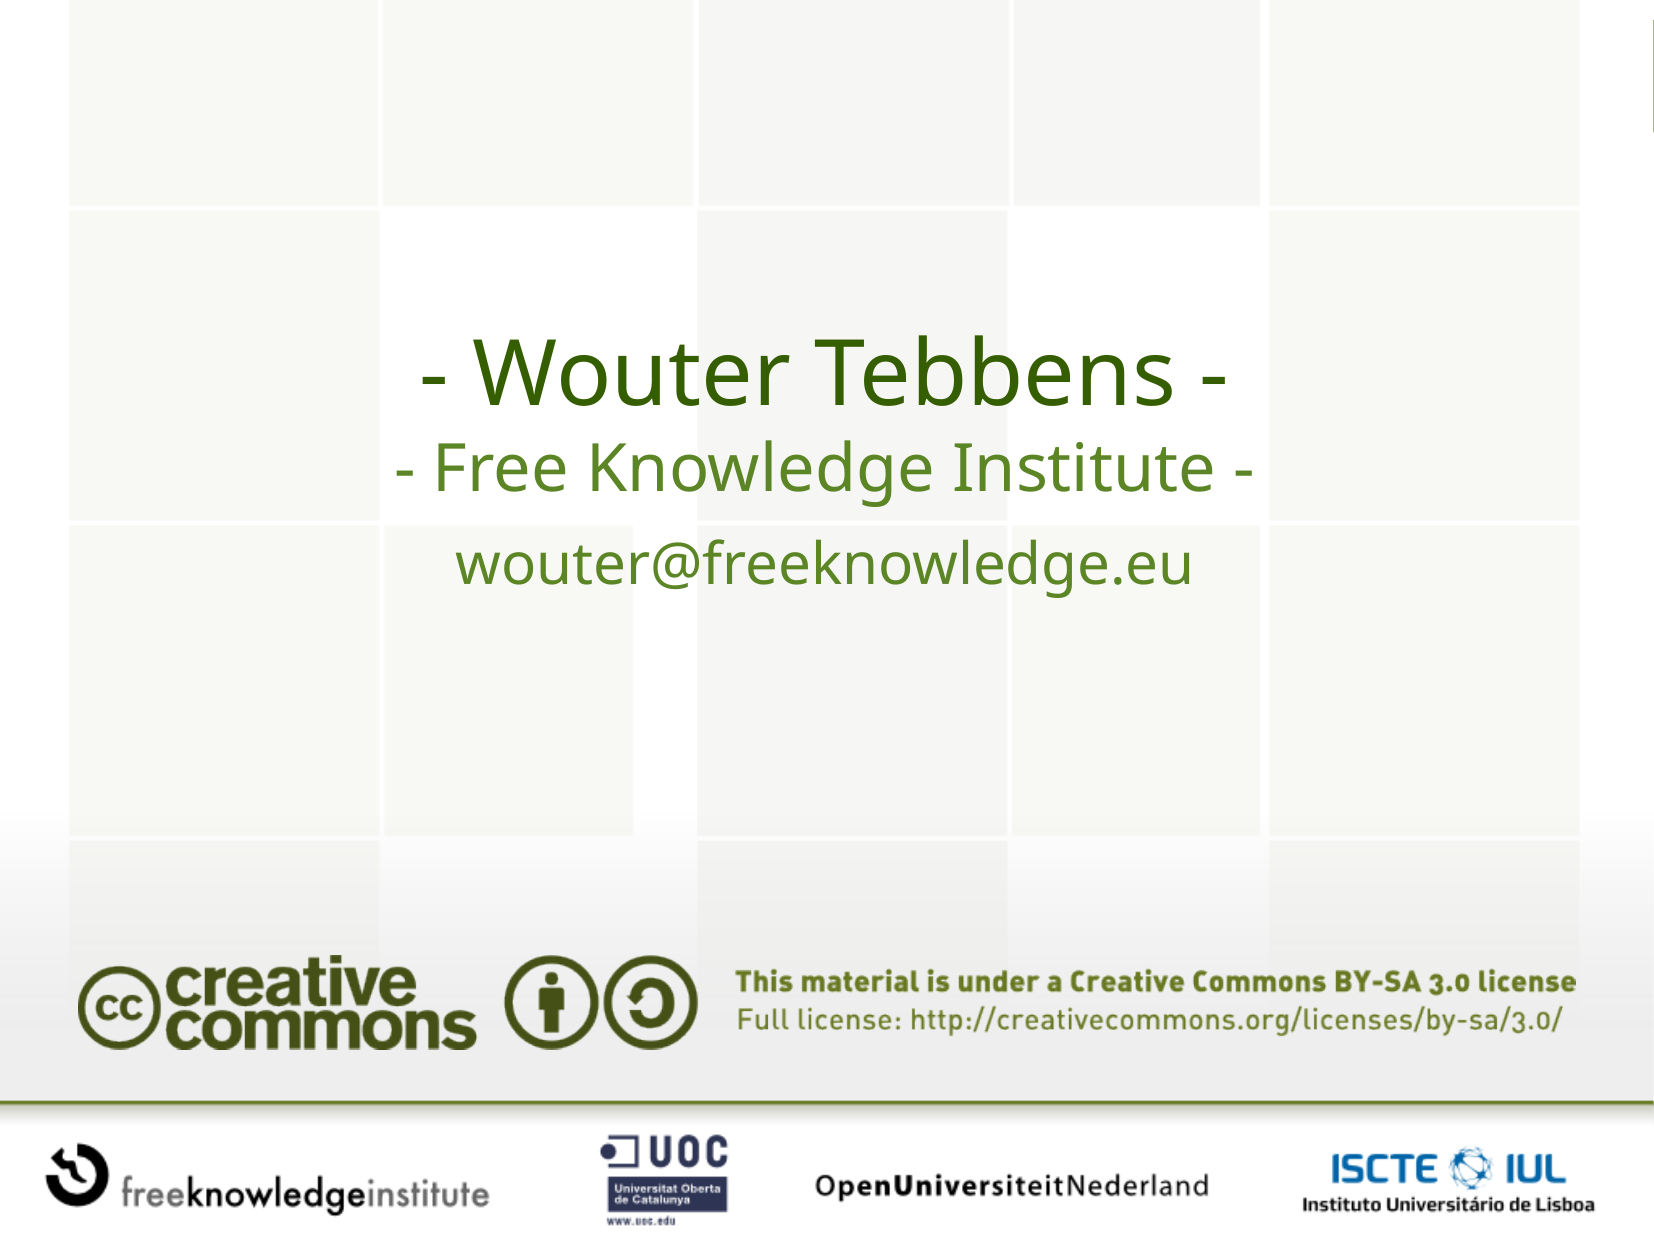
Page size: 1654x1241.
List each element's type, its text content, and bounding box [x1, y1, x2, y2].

text_box wouter@freeknowledge.eu [75, 514, 1576, 598]
text_box - Wouter Tebbens - [75, 300, 1576, 412]
picture [0, 0, 1654, 1241]
text_box - Free Knowledge Institute - [75, 412, 1576, 506]
